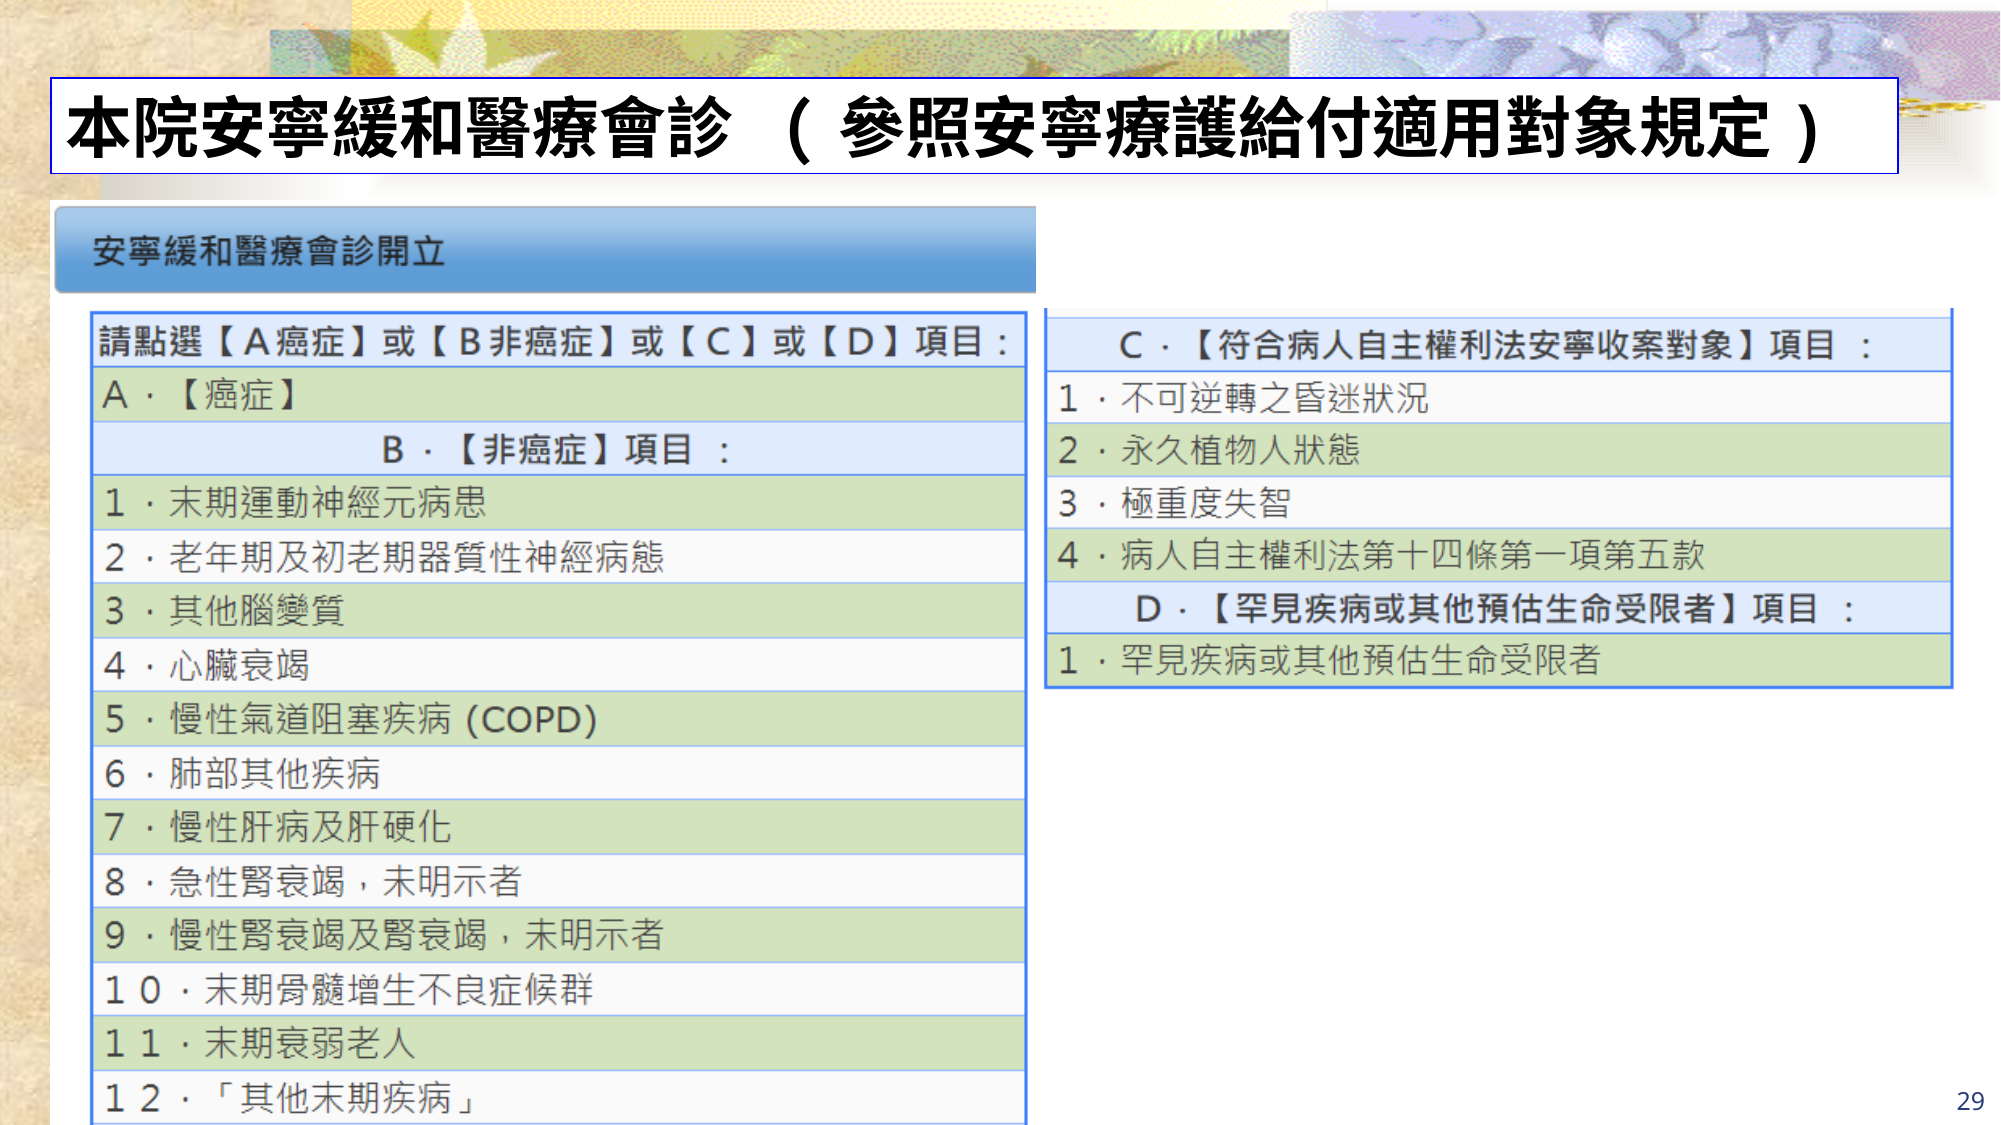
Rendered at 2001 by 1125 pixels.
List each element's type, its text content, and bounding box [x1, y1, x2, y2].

text_box <編號> [1799, 1052, 2001, 1125]
text_box 本院安寧緩和醫療會診 (參照安寧療護給付適用對象規定) [50, 78, 1898, 174]
picture [0, 0, 2001, 1125]
